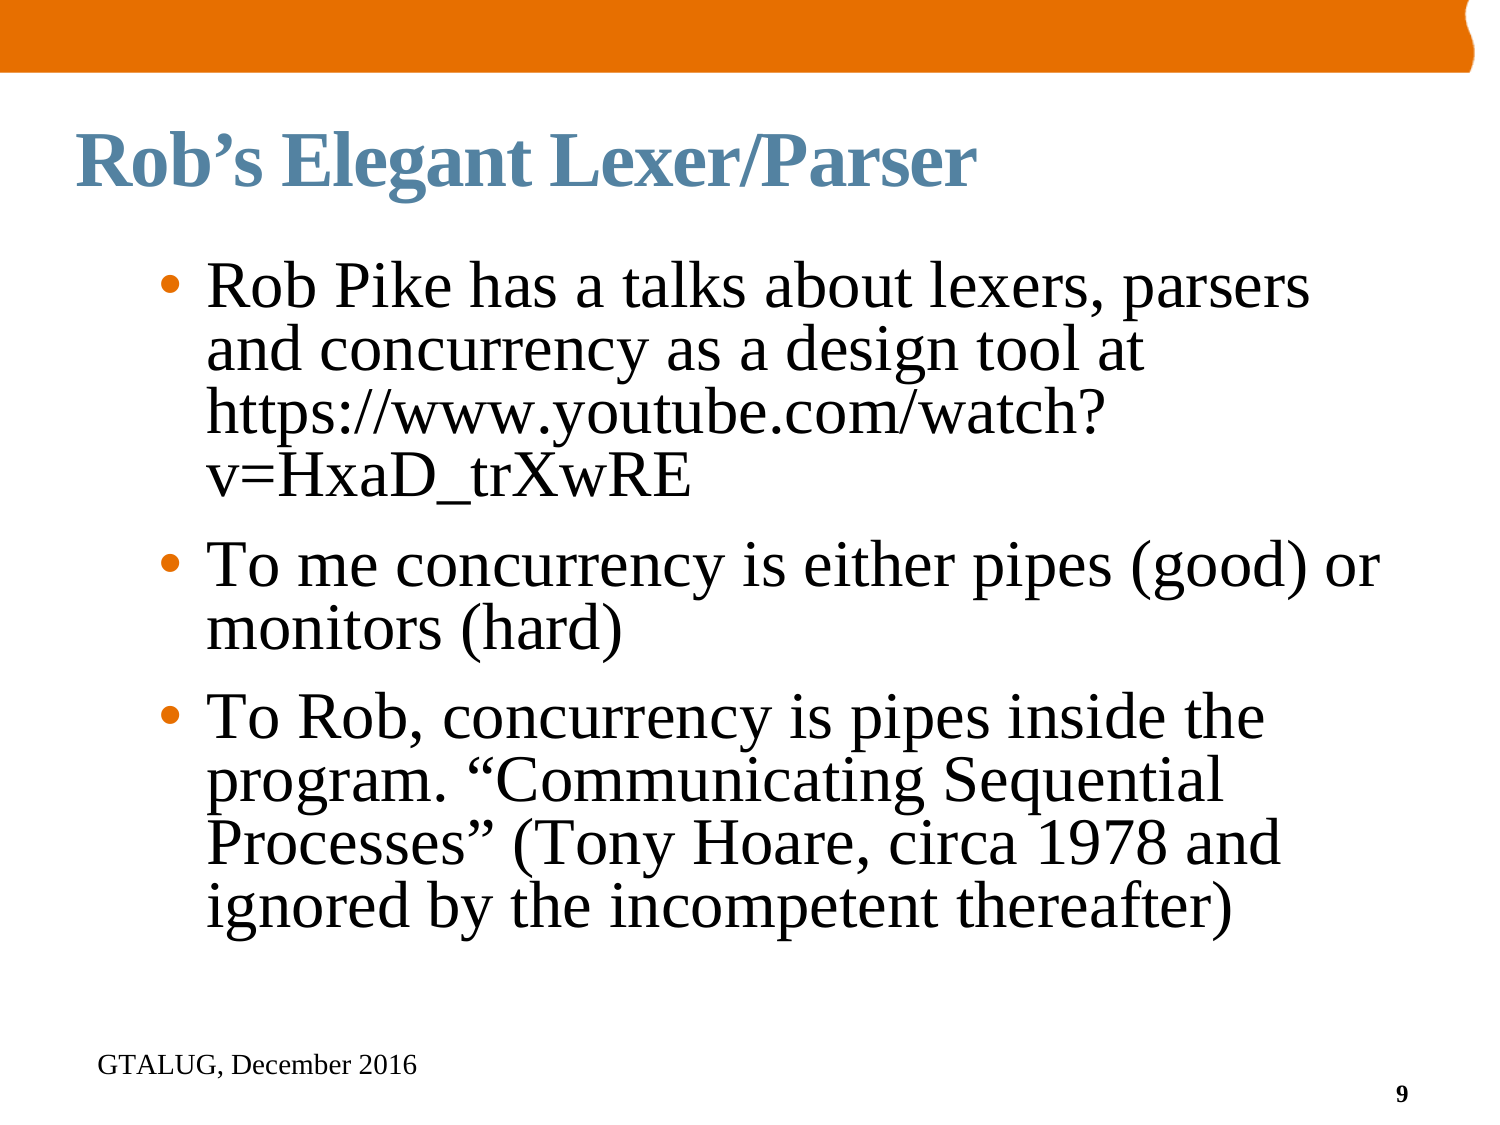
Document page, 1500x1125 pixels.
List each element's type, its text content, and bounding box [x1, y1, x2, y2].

picture [0, 0, 1500, 75]
title Rob’s Elegant Lexer/Parser [75, 122, 1438, 228]
list Rob Pike has a talks about lexers, parsers and concurrency as a design tool at https://www.youtube.com/watch?v=HxaD_trXwRE To me concurrency is either pipes (good) or monitors (hard) To Rob, concurrency is pipes inside the program. “Communicating Sequential Processes” (Tony Hoare, circa 1978 and ignored by the incompetent thereafter) [64, 257, 1402, 1017]
